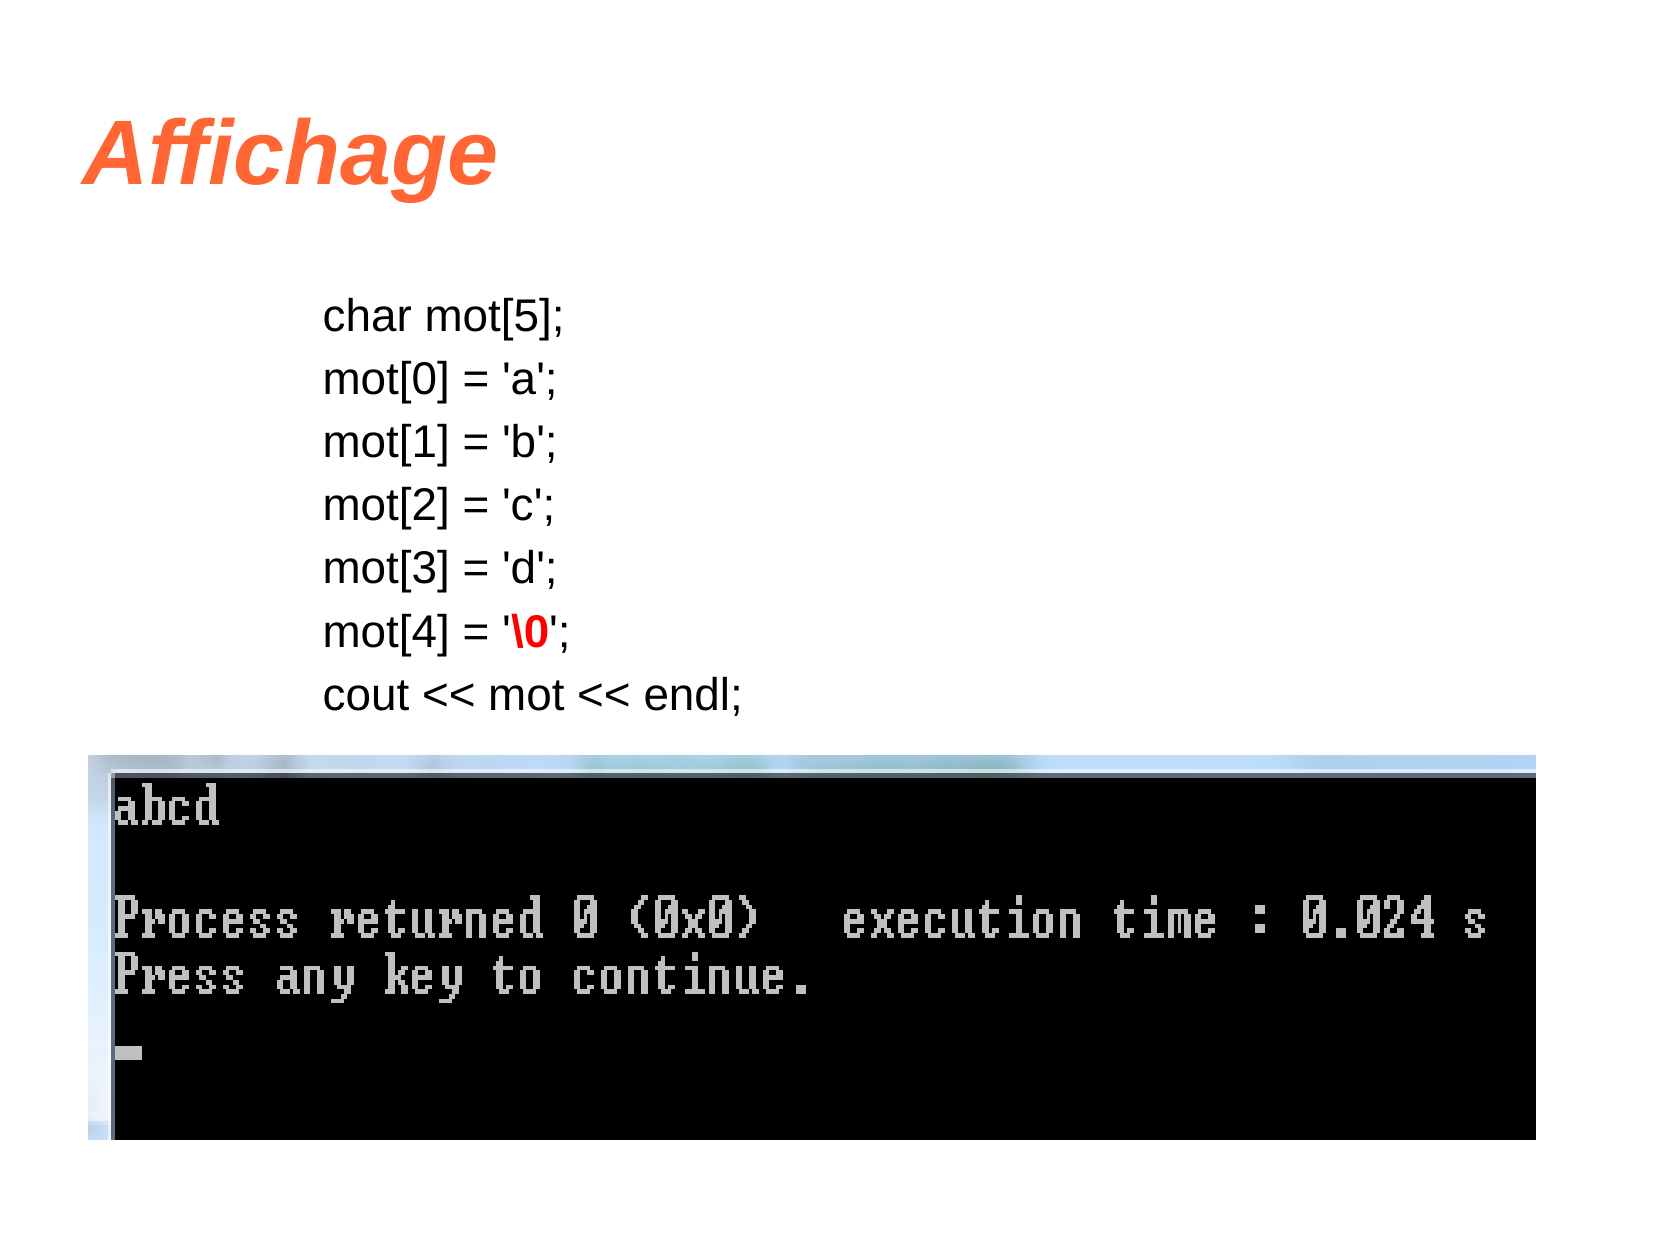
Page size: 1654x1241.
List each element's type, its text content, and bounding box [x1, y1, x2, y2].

picture [88, 755, 1536, 1140]
title Affichage [82, 49, 1571, 257]
list char mot[5]; mot[0] = 'a'; mot[1] = 'b'; mot[2] = 'c'; mot[3] = 'd'; mot[4] = '\0'; cout << mot << endl; [82, 290, 1571, 1109]
